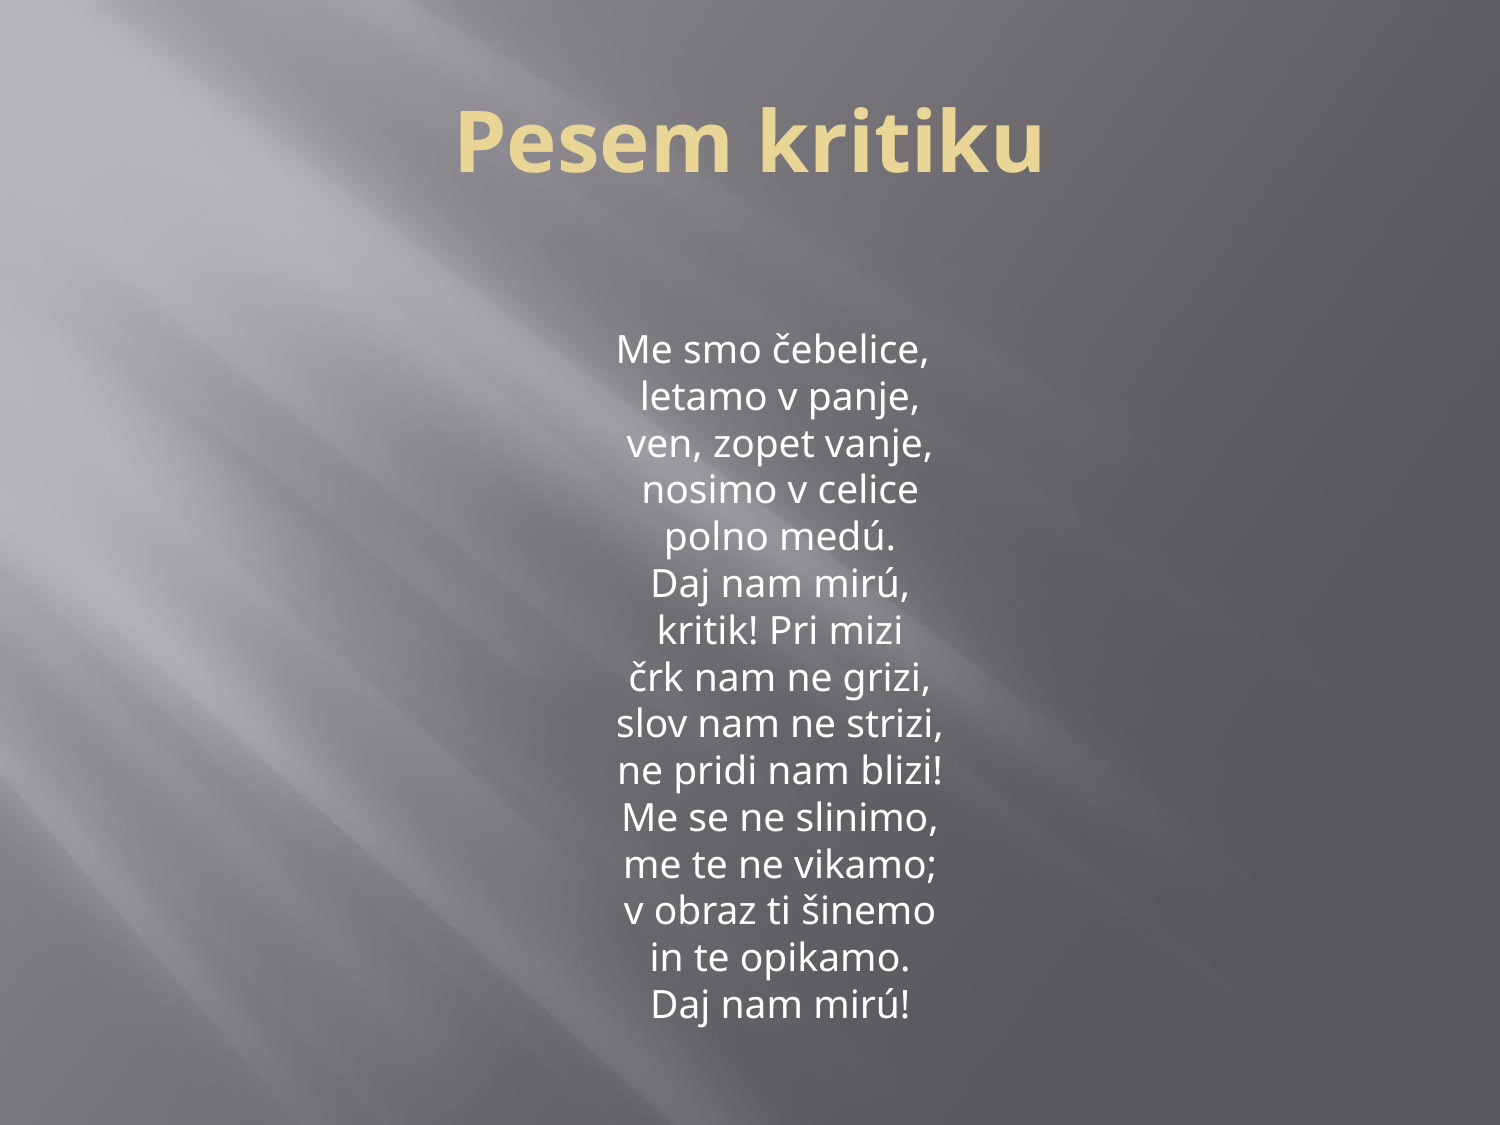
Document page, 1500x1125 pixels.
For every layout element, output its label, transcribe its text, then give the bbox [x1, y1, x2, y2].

picture [0, 0, 1500, 1125]
list Me smo čebelice, letamo v panje, ven, zopet vanje, nosimo v celice polno medú. Daj nam mirú, kritik! Pri mizi črk nam ne grizi, slov nam ne strizi, ne pridi nam blizi! Me se ne slinimo, me te ne vikamo; v obraz ti šinemo in te opikamo. Daj nam mirú! [75, 262, 1425, 1035]
title Pesem kritiku [75, 45, 1425, 233]
